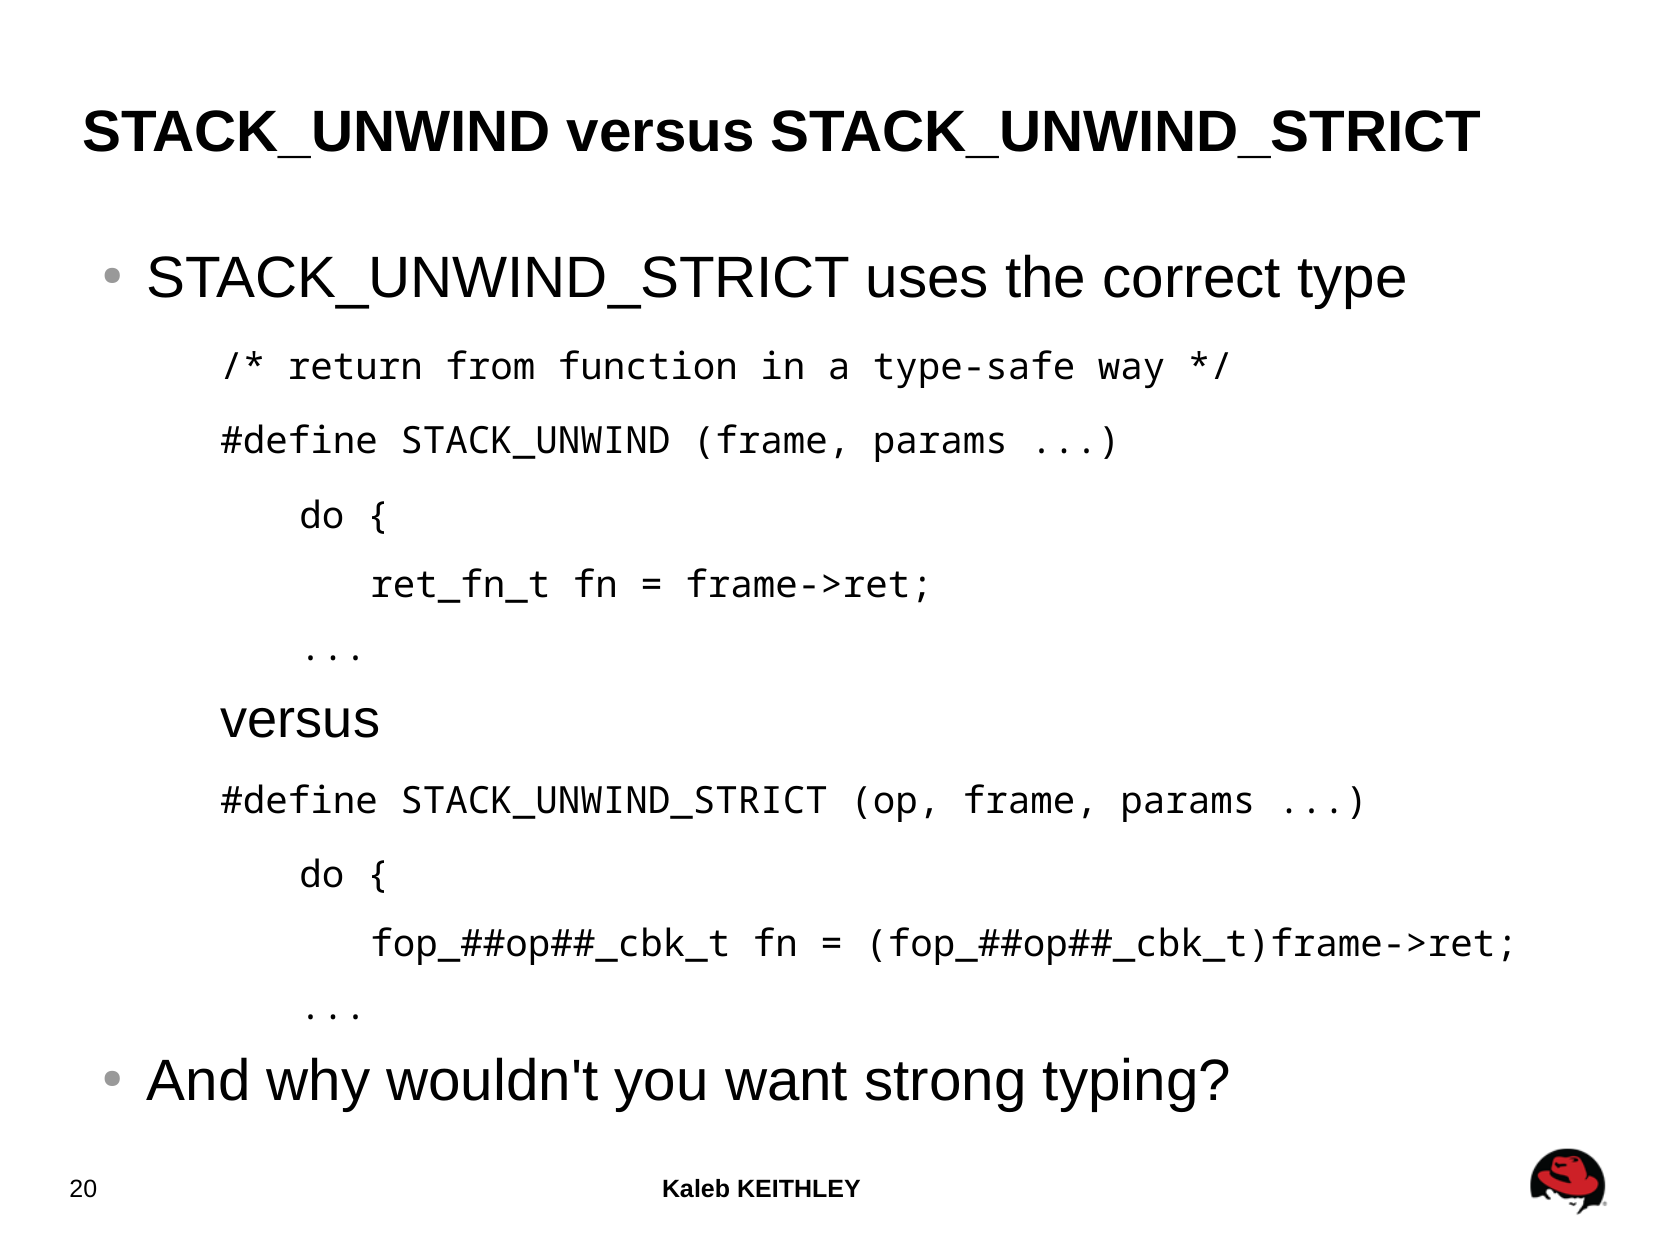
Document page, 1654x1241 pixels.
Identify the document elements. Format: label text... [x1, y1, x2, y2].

list STACK_UNWIND_STRICT uses the correct type /* return from function in a type-safe way */ #define STACK_UNWIND (frame, params ...) do { ret_fn_t fn = frame->ret; ... versus #define STACK_UNWIND_STRICT (op, frame, params ...) do { fop_##op##_cbk_t fn = (fop_##op##_cbk_t)frame->ret; ... And why wouldn't you want strong typing? [86, 244, 1576, 1046]
title STACK_UNWIND versus STACK_UNWIND_STRICT [82, 37, 1571, 226]
picture [1529, 1146, 1613, 1224]
